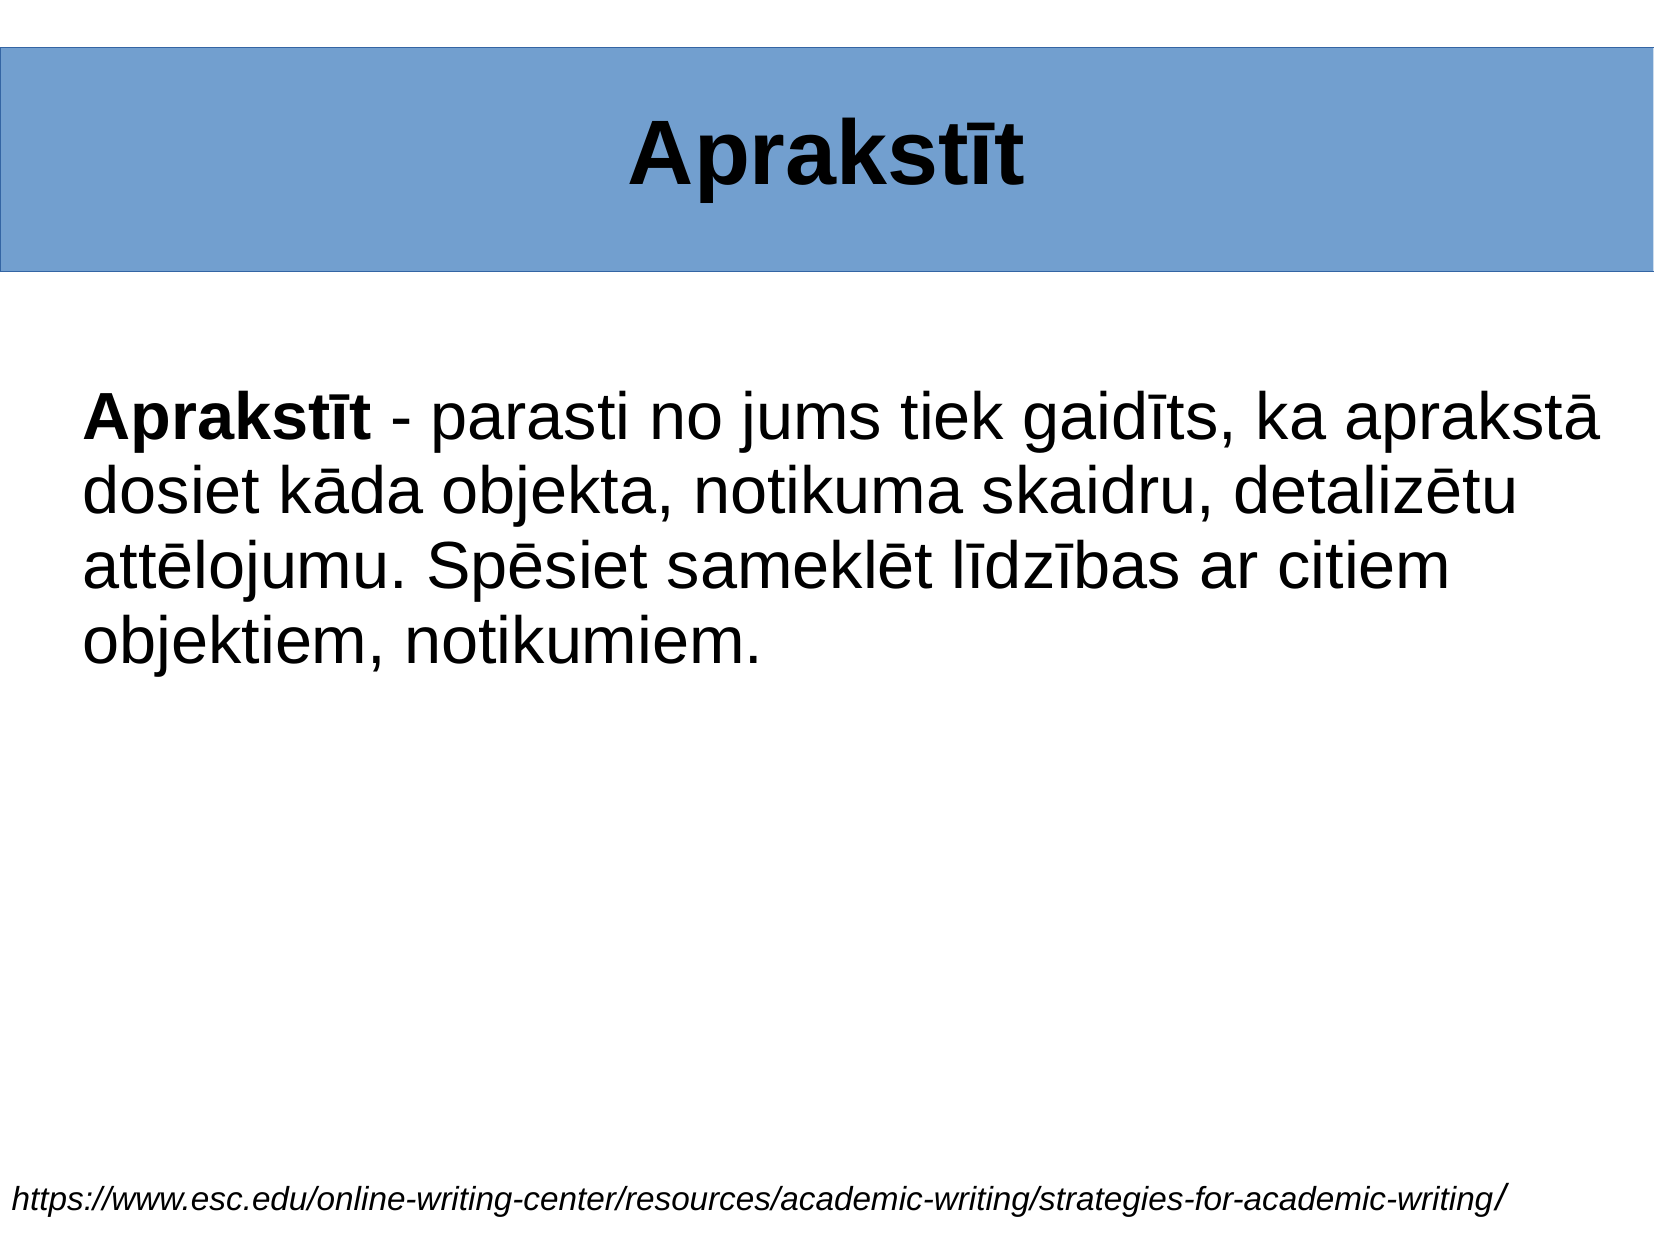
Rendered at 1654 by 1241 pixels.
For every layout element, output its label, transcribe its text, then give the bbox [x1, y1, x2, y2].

text_box https://www.esc.edu/online-writing-center/resources/academic-writing/strategies-for-academic-writing/ [0, 1169, 1521, 1227]
list Aprakstīt - parasti no jums tiek gaidīts, ka aprakstā dosiet kāda objekta, notikuma skaidru, detalizētu attēlojumu. Spēsiet sameklēt līdzības ar citiem objektiem, notikumiem. [82, 378, 1619, 1099]
text_box [0, 47, 1654, 272]
title Aprakstīt [82, 49, 1571, 257]
